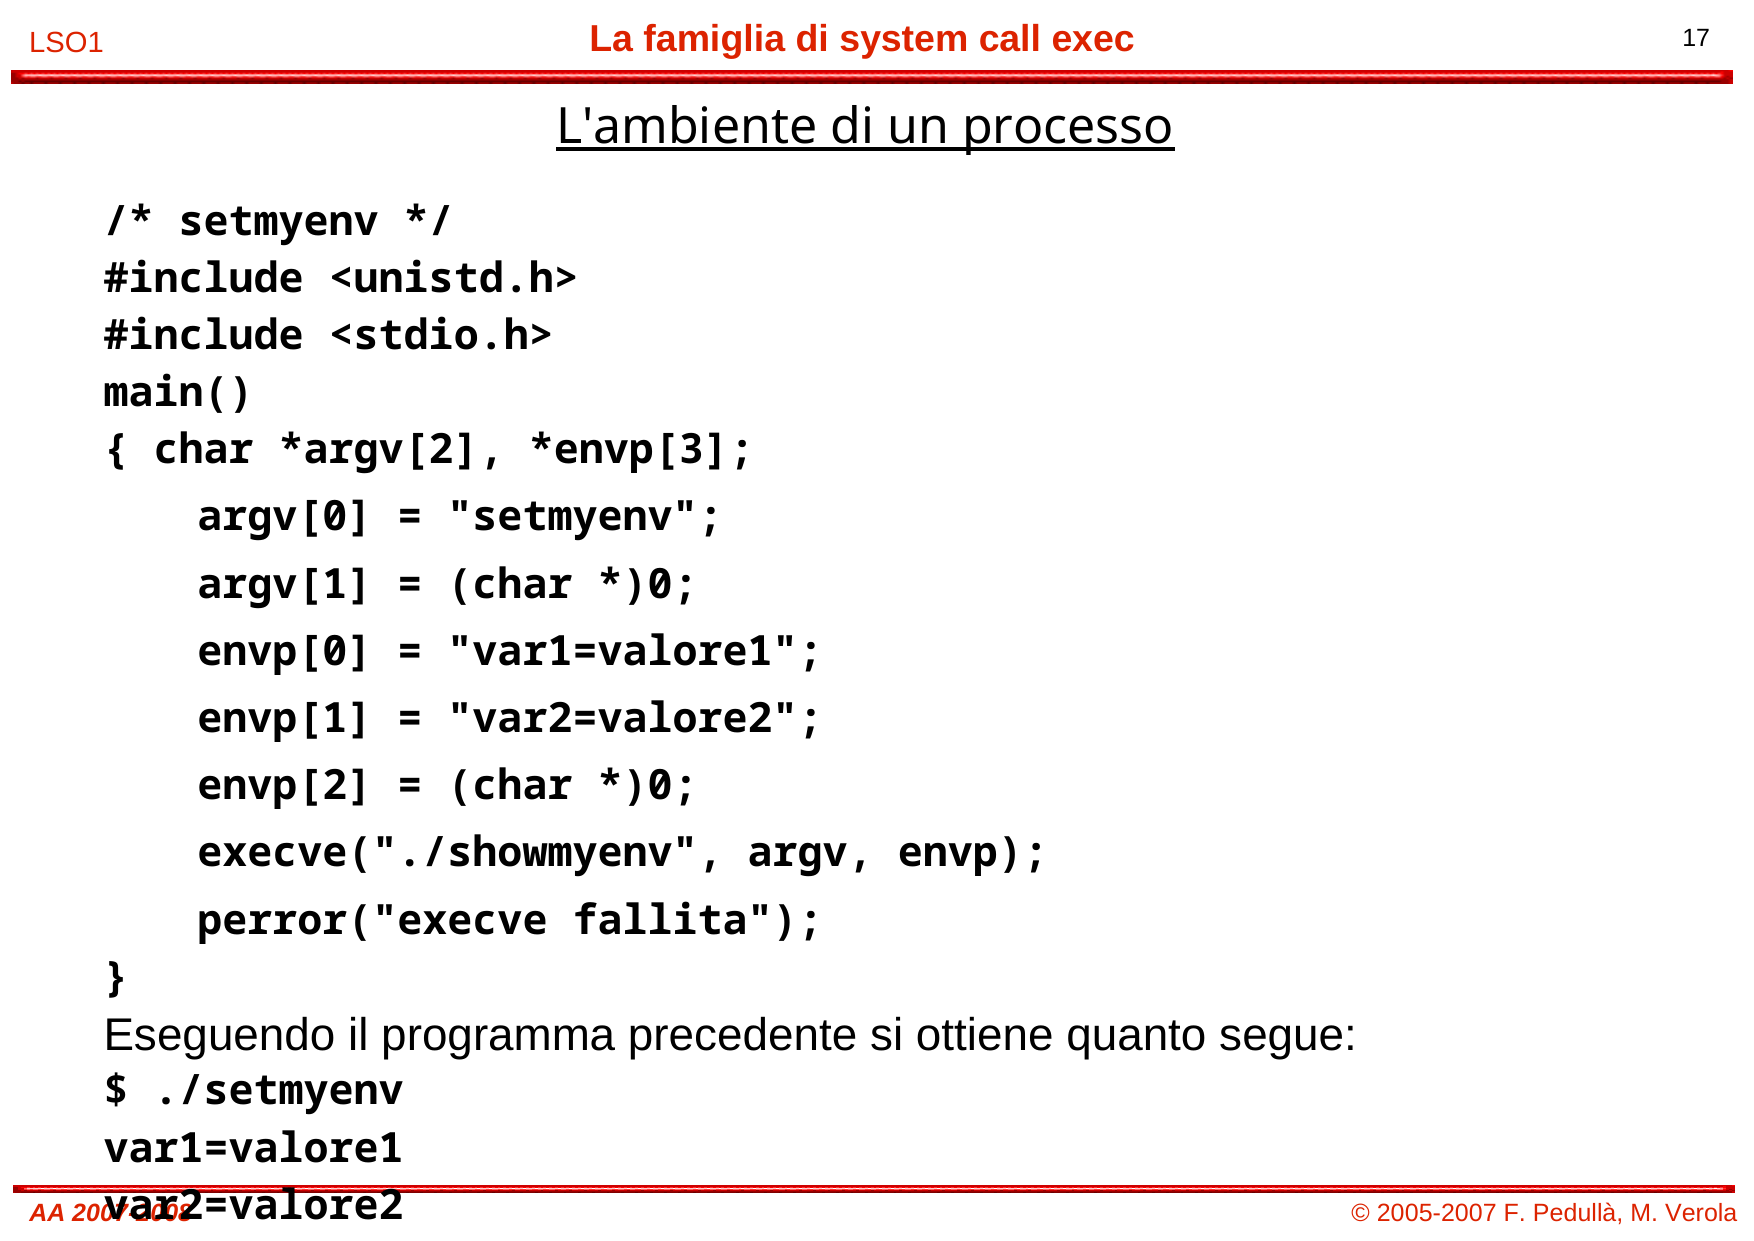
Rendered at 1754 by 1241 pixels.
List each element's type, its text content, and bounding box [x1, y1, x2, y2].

title L'ambiente di un processo [490, 78, 1240, 174]
picture [11, 70, 1733, 84]
list /* setmyenv */ #include <unistd.h> #include <stdio.h> main() { char *argv[2], *envp[3]; argv[0] = "setmyenv"; argv[1] = (char *)0; envp[0] = "var1=valore1"; envp[1] = "var2=valore2"; envp[2] = (char *)0; execve("./showmyenv", argv, envp); perror("execve fallita"); } Eseguendo il programma precedente si ottiene quanto segue: $ ./setmyenv var1=valore1 var2=valore2 [88, 183, 1603, 1143]
picture [13, 1185, 1735, 1193]
